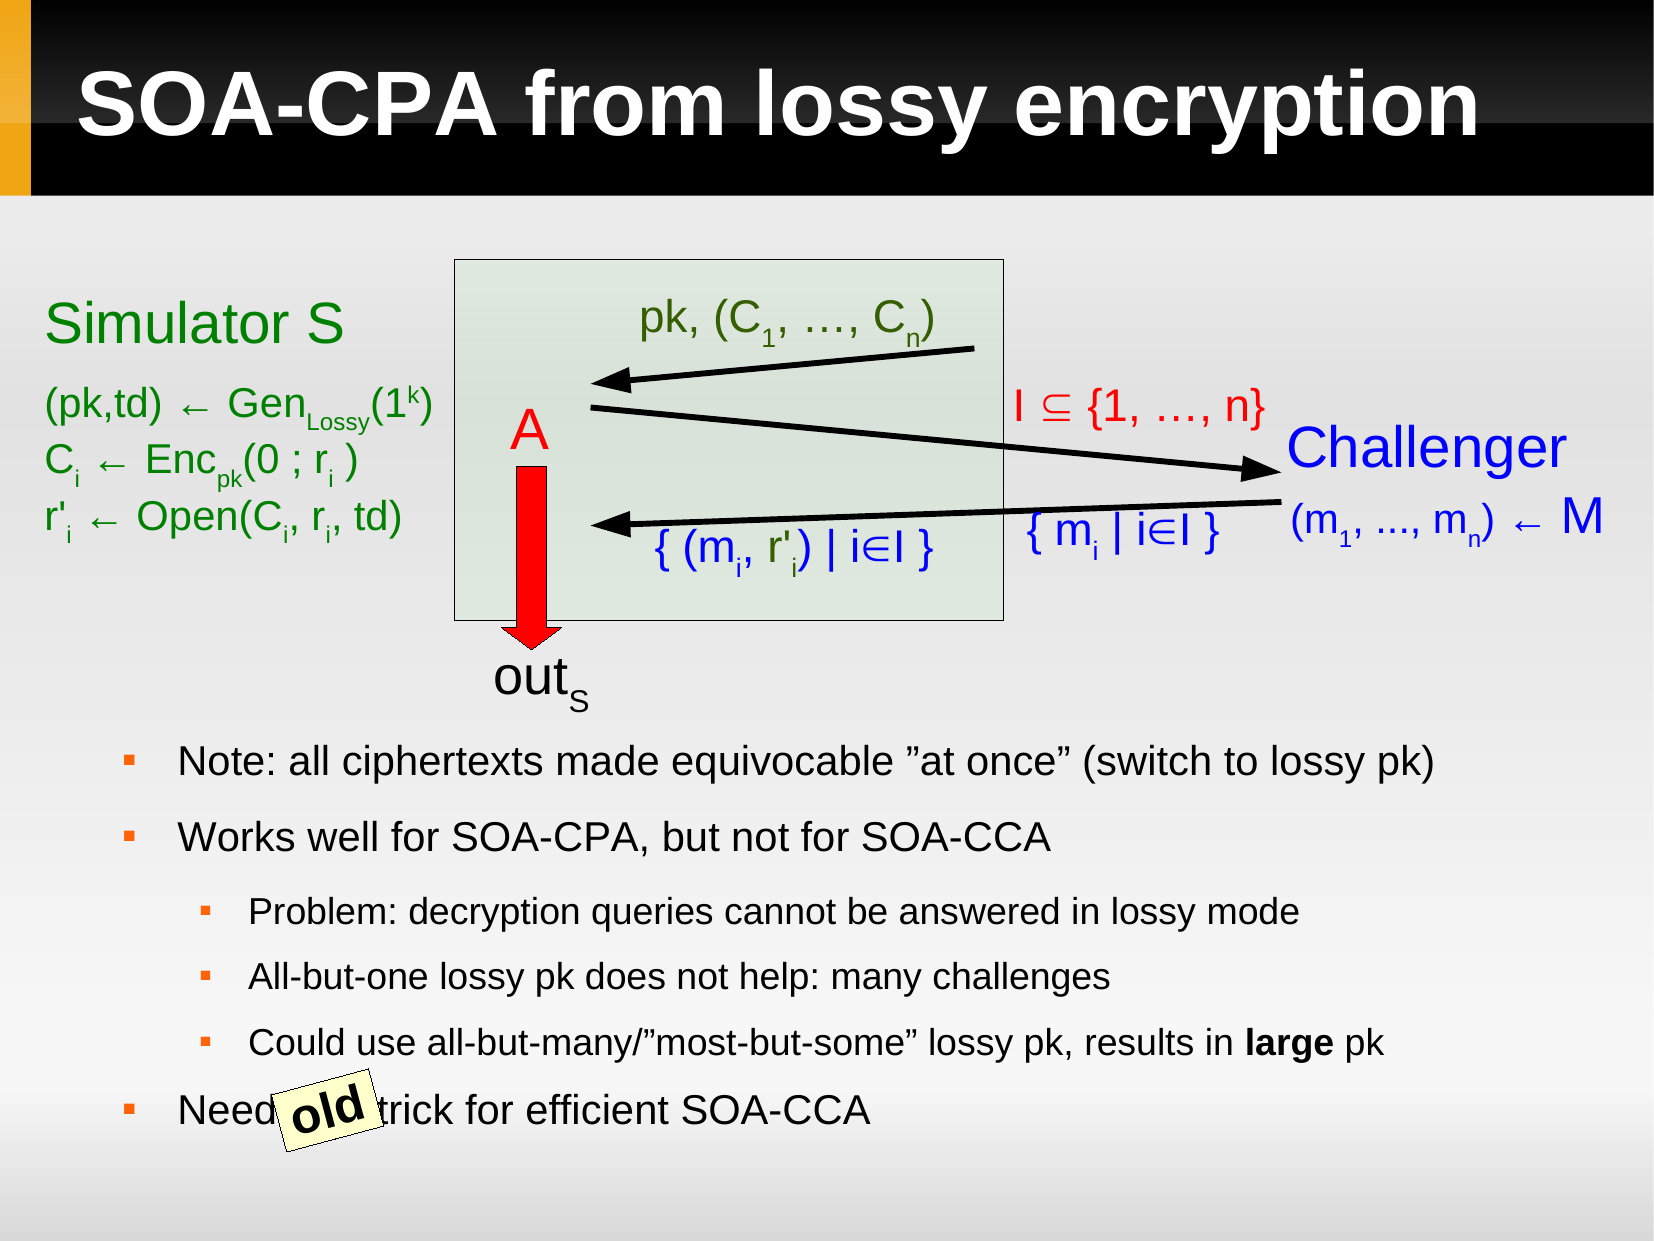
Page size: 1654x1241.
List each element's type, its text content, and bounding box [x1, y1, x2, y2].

text_box Challenger [1271, 407, 1584, 488]
text_box [454, 259, 1004, 637]
text_box { mi | iÎI } [1011, 496, 1235, 578]
text_box { (mi, r'i) | iÎI } [639, 513, 949, 596]
text_box (pk,td) ← GenLossy(1k) Ci ← Encpk(0 ; ri ) r'i ← Open(Ci, ri, td) [29, 372, 449, 557]
text_box I Í {1, …, n} [997, 372, 1277, 443]
text_box A [496, 389, 565, 470]
text_box pk, (C1, …, Cn) [624, 283, 951, 360]
list Note: all ciphertexts made equivocable ”at once” (switch to lossy pk) Works well for SOA-CPA, but not for SOA-CCA Problem: decryption queries cannot be answered in lossy mode All-but-one lossy pk does not help: many challenges Could use all-but-many/”most-but-some” lossy pk, results in large pk Need new trick for efficient SOA-CCA [106, 738, 1595, 1136]
text_box old [271, 1068, 384, 1152]
text_box (m1, ..., mn) ← M [1275, 472, 1633, 555]
text_box outS [478, 637, 605, 727]
picture [0, 0, 1654, 1241]
title SOA-CPA from lossy encryption [76, 0, 1565, 208]
text_box Simulator S [29, 283, 361, 364]
